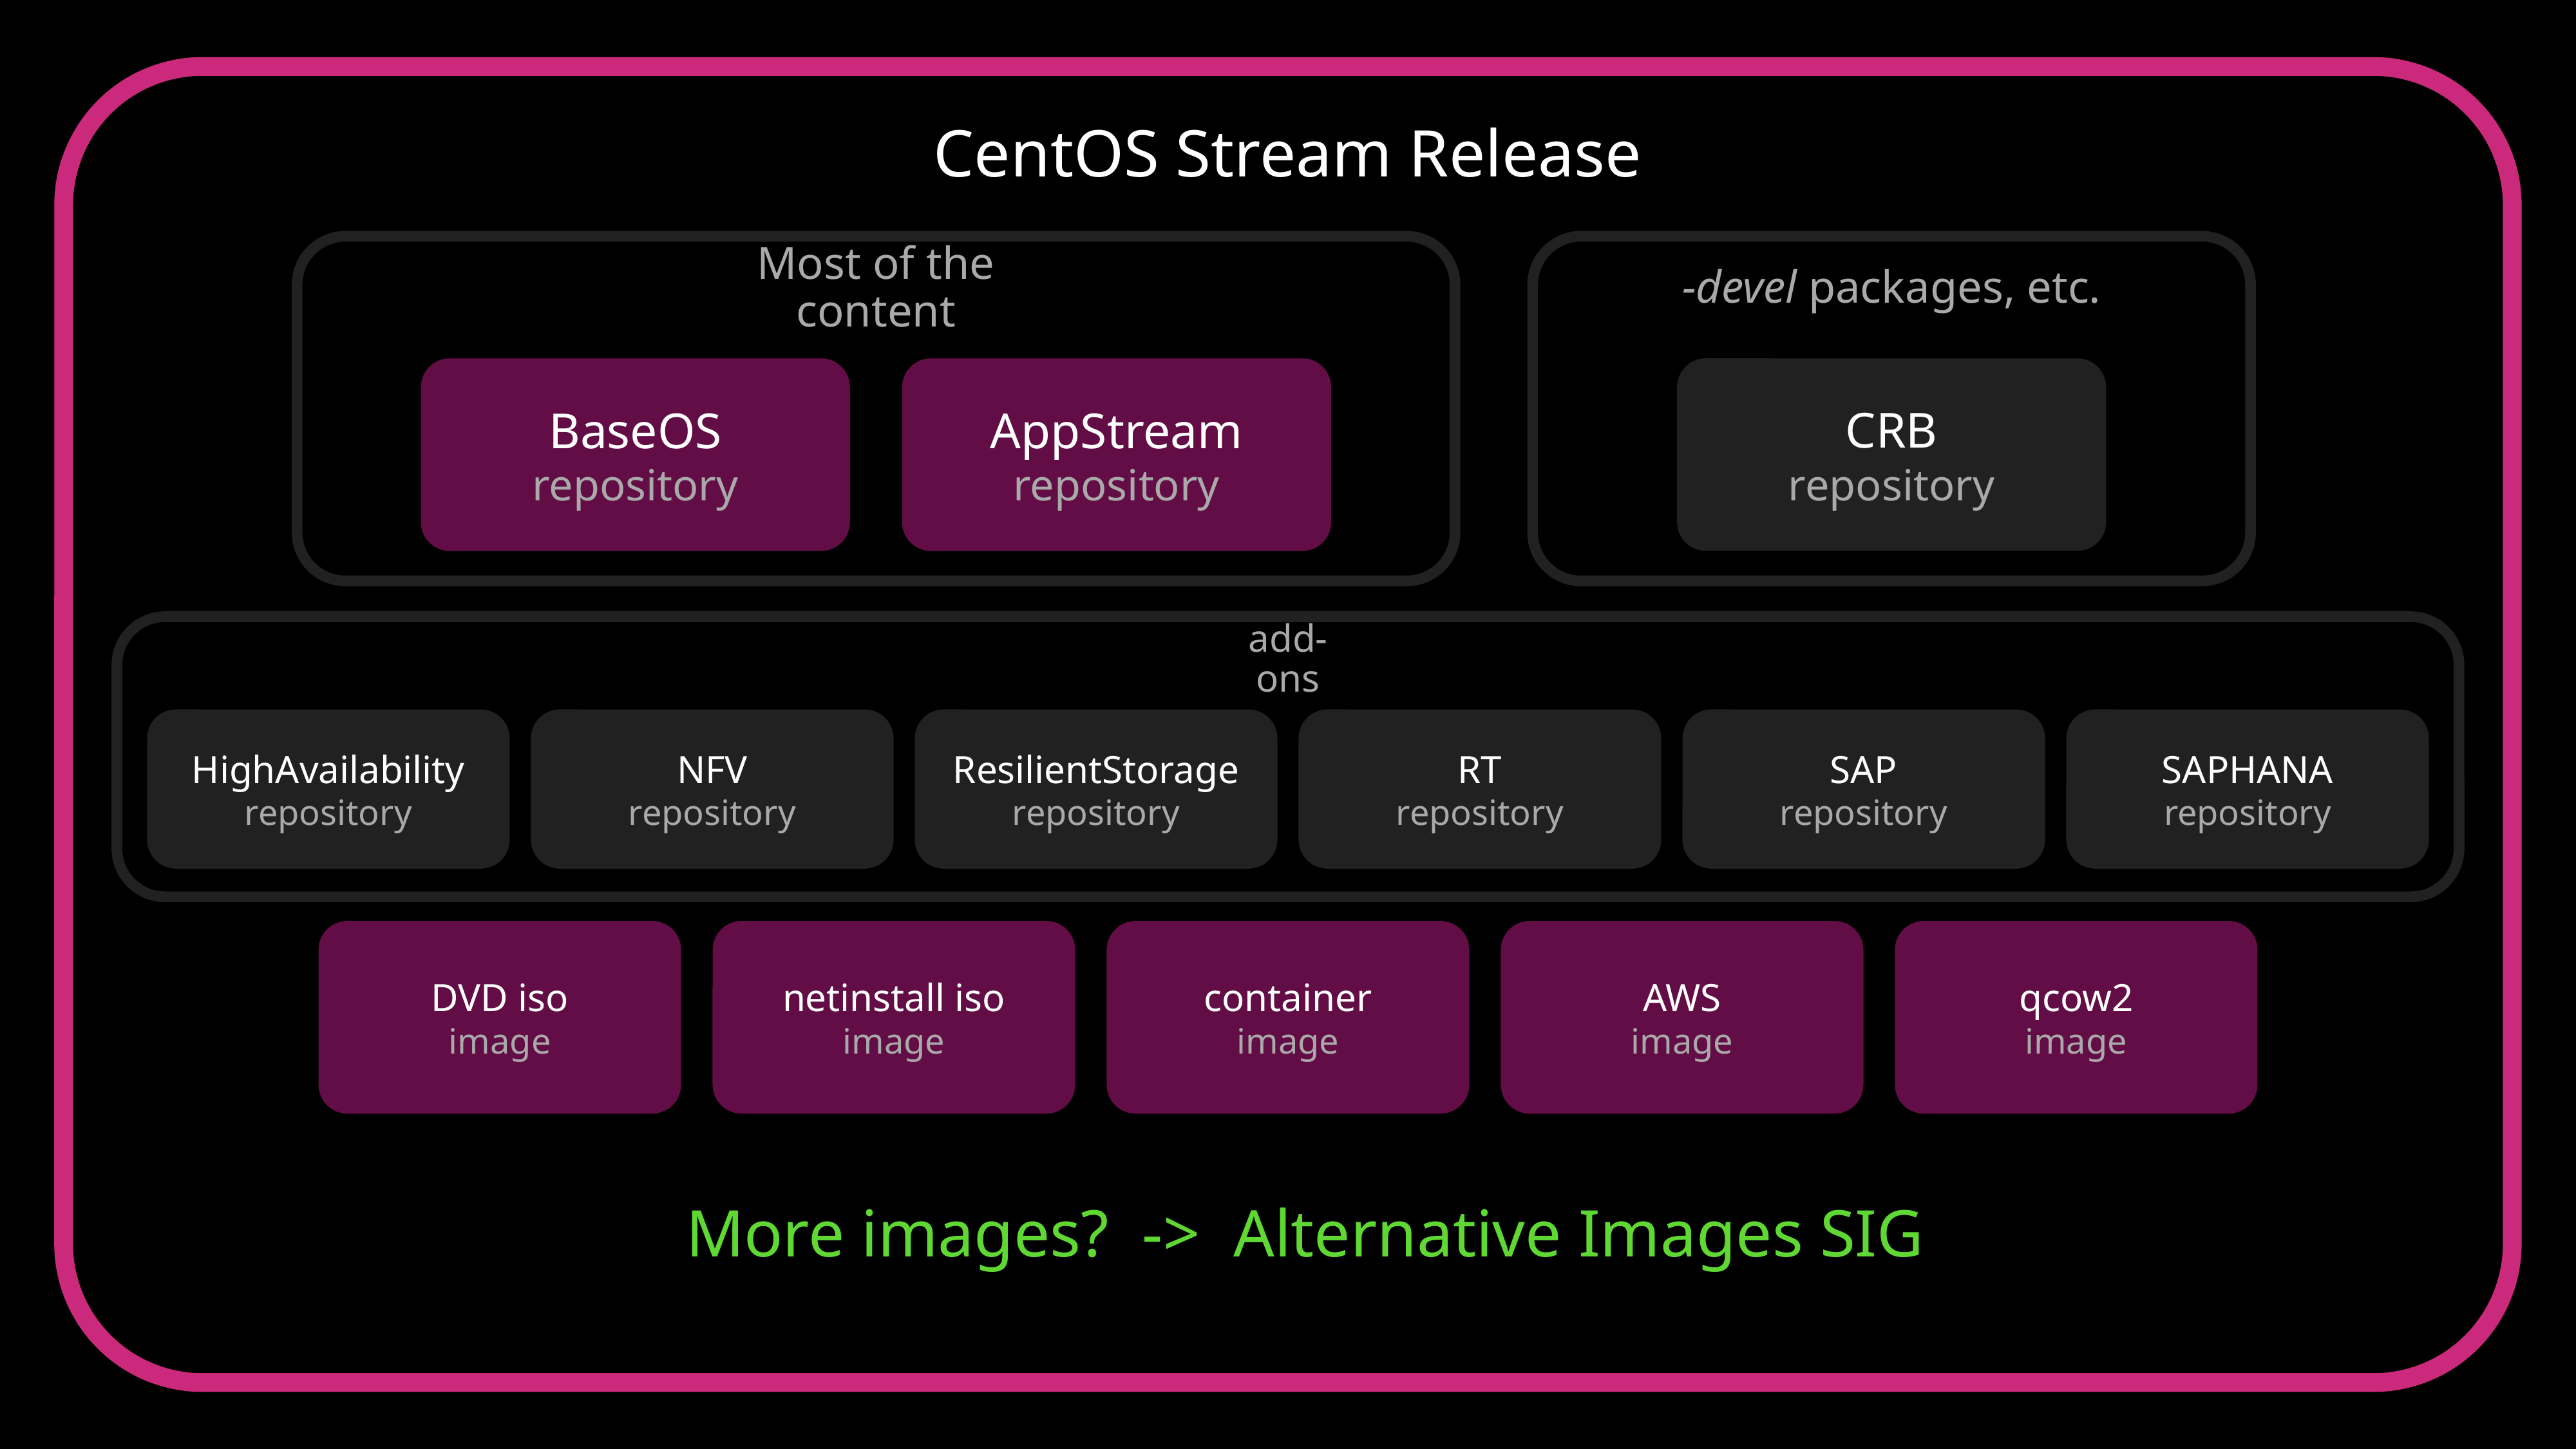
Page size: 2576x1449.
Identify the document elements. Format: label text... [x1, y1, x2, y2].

text_box ResilientStorage repository [914, 709, 1278, 869]
text_box Most of the content [676, 242, 1076, 342]
text_box RT repository [1298, 709, 1662, 869]
text_box CentOS Stream Release [63, 66, 2513, 1383]
text_box add-ons [1211, 622, 1365, 706]
text_box NFV repository [531, 709, 894, 869]
text_box AWS image [1501, 921, 1864, 1114]
text_box netinstall iso image [712, 921, 1075, 1114]
text_box AppStream repository [902, 358, 1332, 551]
text_box HighAvailability repository [147, 709, 510, 869]
text_box SAP repository [1682, 709, 2045, 869]
text_box CRB repository [1677, 358, 2107, 551]
text_box More images? -> Alternative Images SIG [680, 1196, 2125, 1276]
text_box -devel packages, etc. [1673, 259, 2110, 318]
text_box SAPHANA repository [2066, 709, 2429, 869]
text_box qcow2 image [1895, 921, 2258, 1114]
text_box BaseOS repository [421, 358, 850, 551]
text_box DVD iso image [318, 921, 681, 1114]
text_box container image [1106, 921, 1470, 1114]
